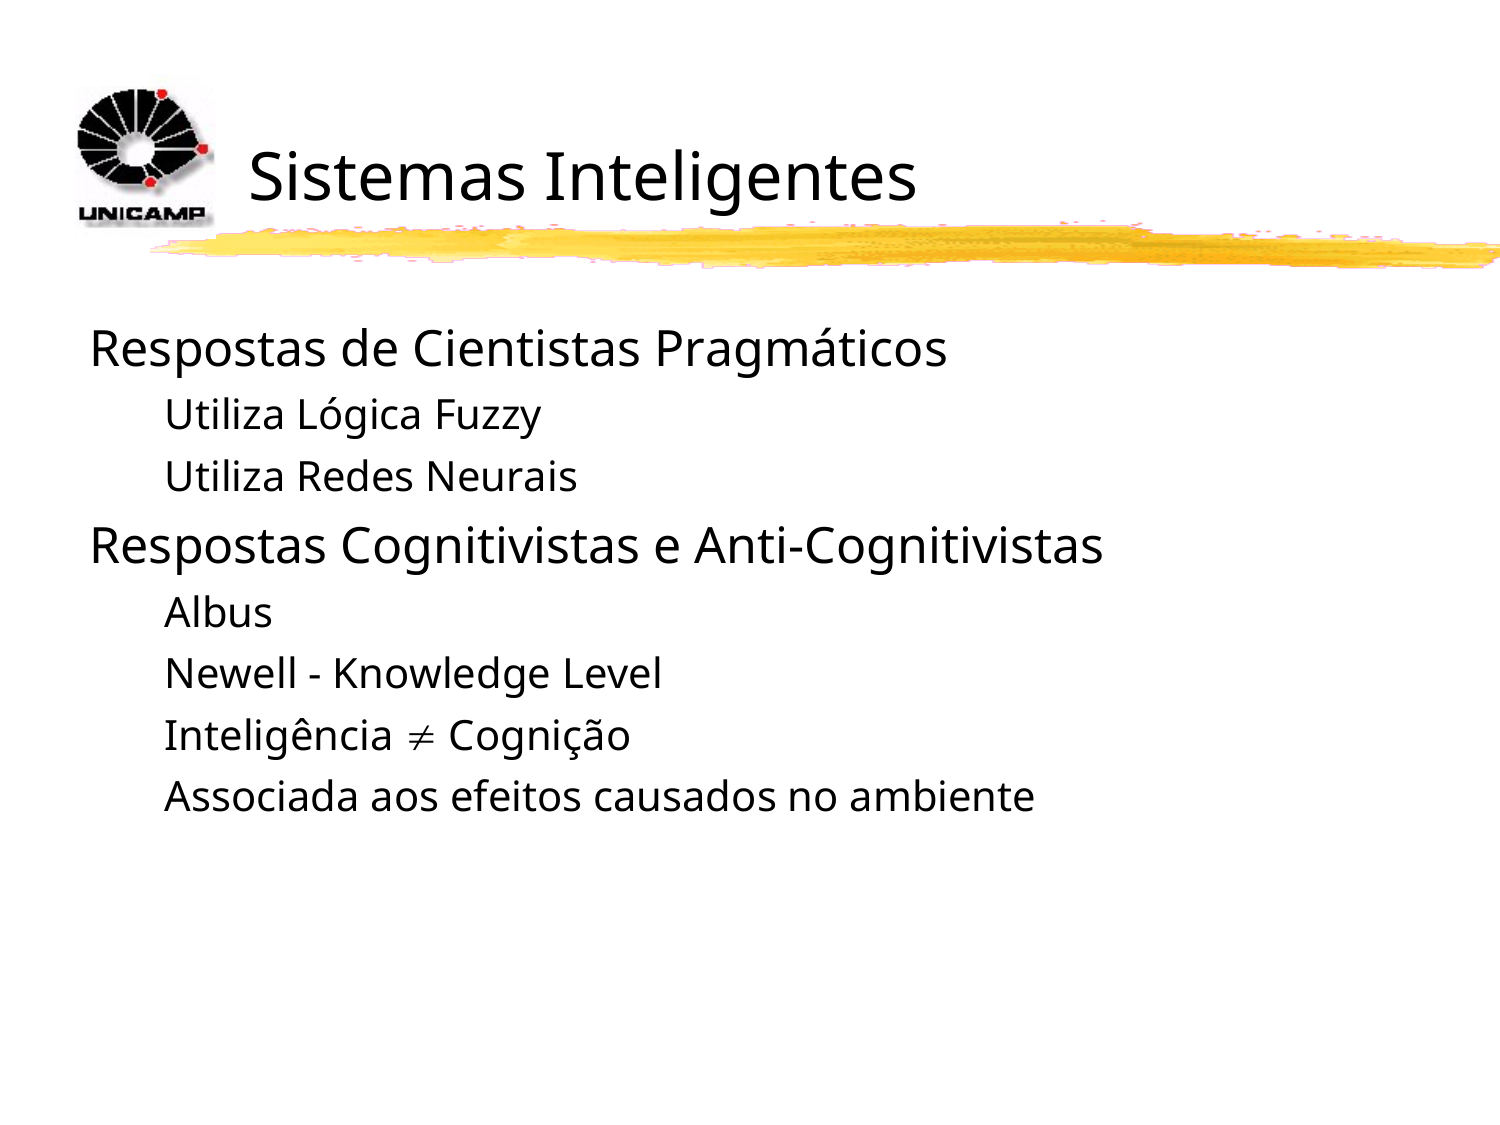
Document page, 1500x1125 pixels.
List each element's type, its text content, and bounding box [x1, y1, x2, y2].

list Respostas de Cientistas Pragmáticos Utiliza Lógica Fuzzy Utiliza Redes Neurais Respostas Cognitivistas e Anti-Cognitivistas Albus Newell - Knowledge Level Inteligência  Cognição Associada aos efeitos causados no ambiente [74, 309, 1417, 994]
title Sistemas Inteligentes [233, 37, 1434, 225]
picture [75, 74, 1500, 279]
